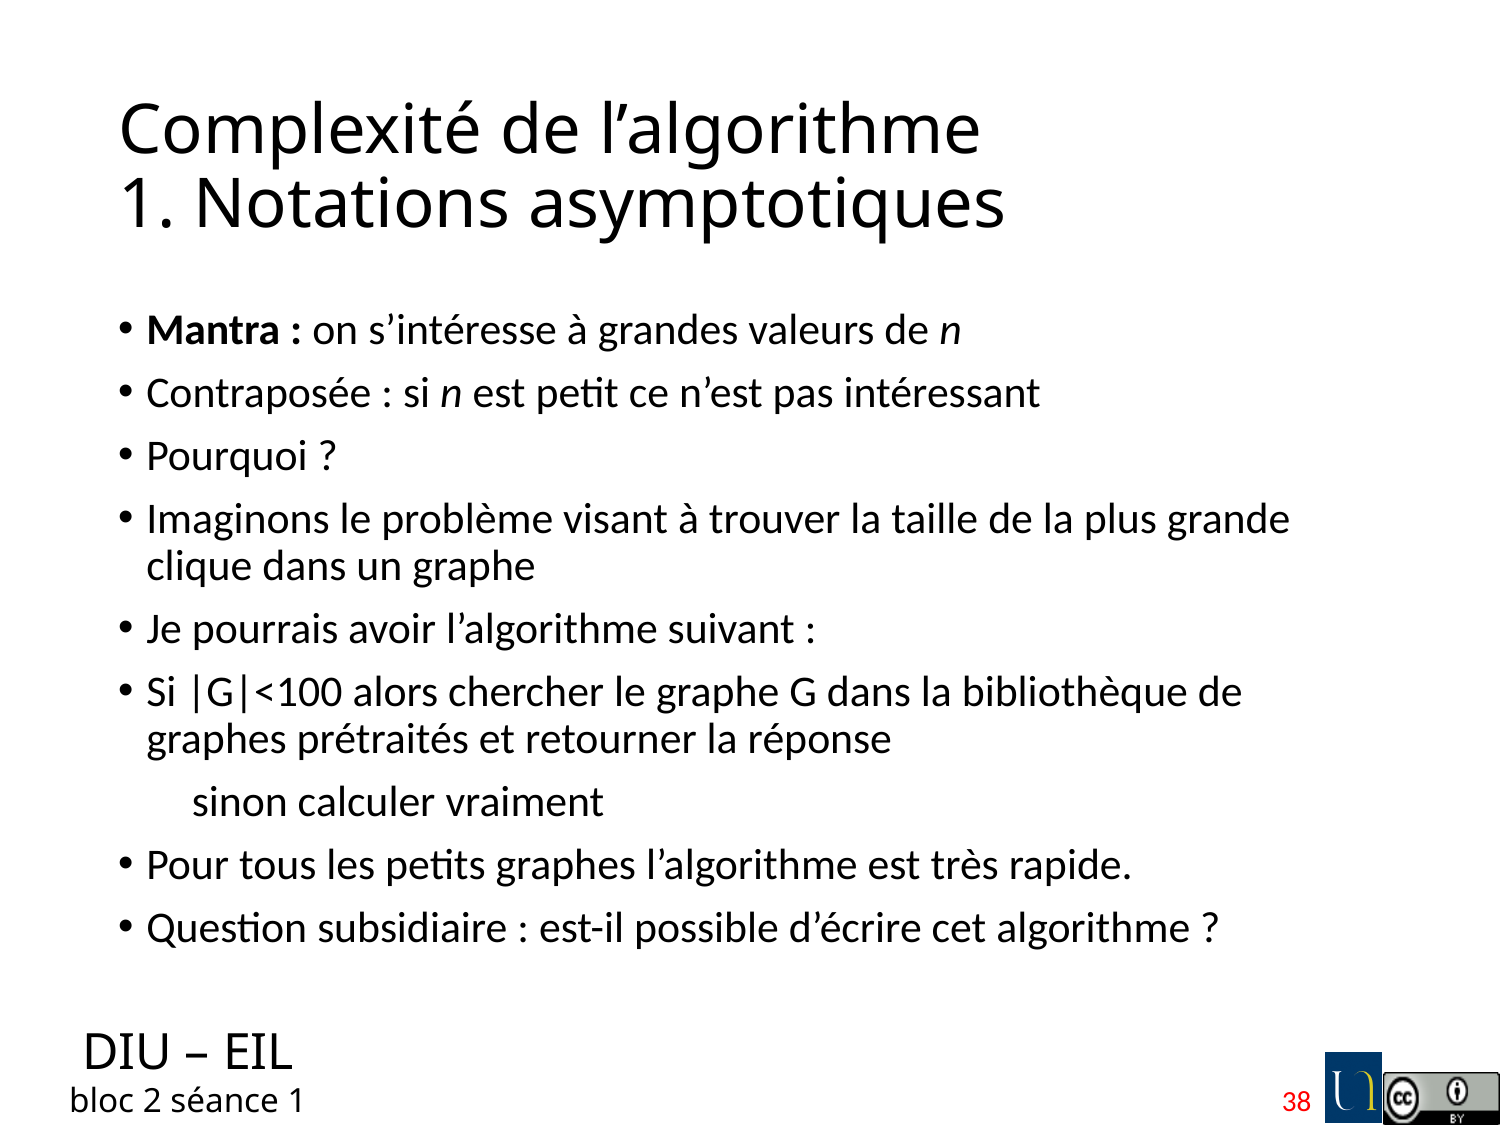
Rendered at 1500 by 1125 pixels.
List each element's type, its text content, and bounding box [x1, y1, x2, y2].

list Mantra : on s’intéresse à grandes valeurs de n Contraposée : si n est petit ce n’est pas intéressant Pourquoi ? Imaginons le problème visant à trouver la taille de la plus grande clique dans un graphe Je pourrais avoir l’algorithme suivant : Si |G|<100 alors chercher le graphe G dans la bibliothèque de graphes prétraités et retourner la réponse sinon calculer vraiment Pour tous les petits graphes l’algorithme est très rapide. Question subsidiaire : est-il possible d’écrire cet algorithme ? [103, 299, 1397, 1014]
title Complexité de l’algorithme 1. Notations asymptotiques [103, 59, 1397, 278]
picture [1325, 1052, 1382, 1123]
slide_number <numéro> [1240, 1070, 1327, 1125]
picture [1383, 1072, 1500, 1125]
